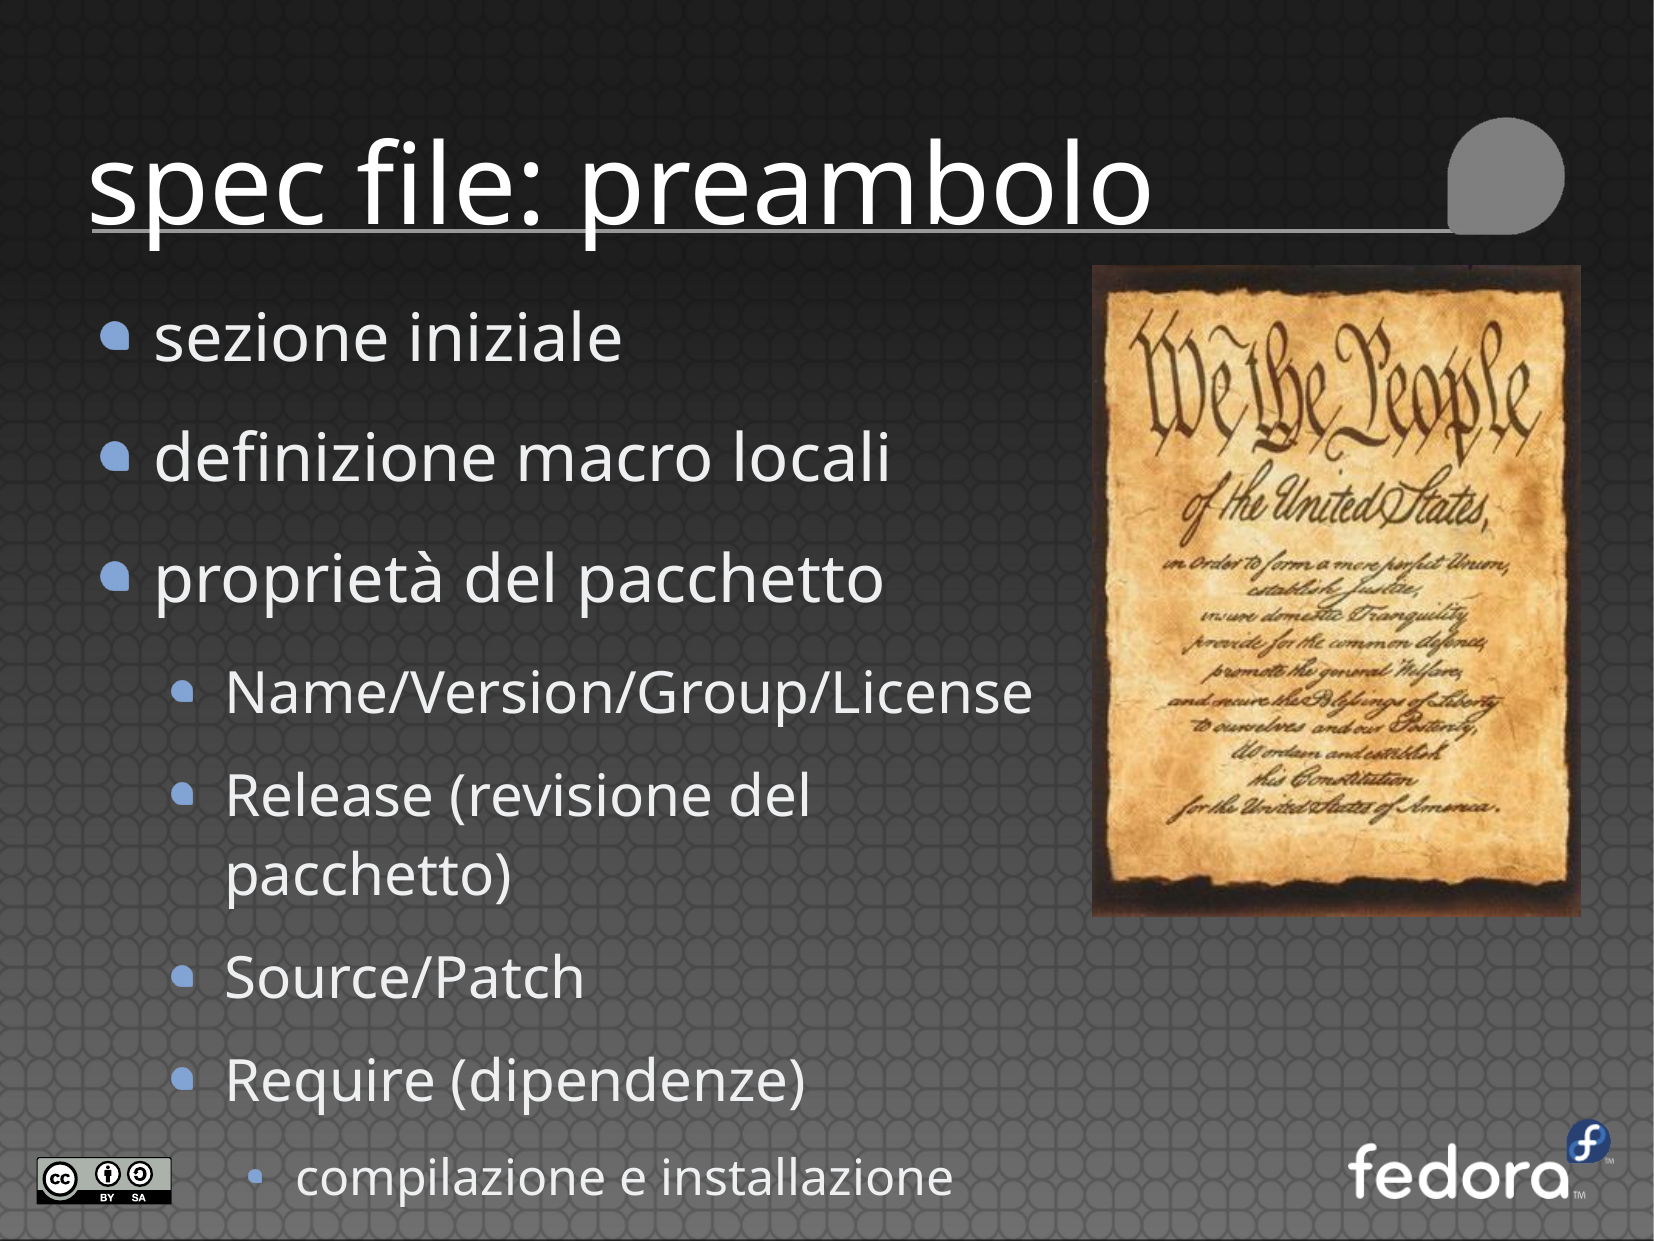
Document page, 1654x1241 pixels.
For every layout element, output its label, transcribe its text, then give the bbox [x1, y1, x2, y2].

list sezione iniziale definizione macro locali proprietà del pacchetto Name/Version/Group/License Release (revisione del pacchetto) Source/Patch Require (dipendenze) compilazione e installazione Summary/Description [82, 290, 1093, 1122]
title spec file: preambolo [86, 110, 1576, 251]
picture [0, 0, 1654, 1241]
